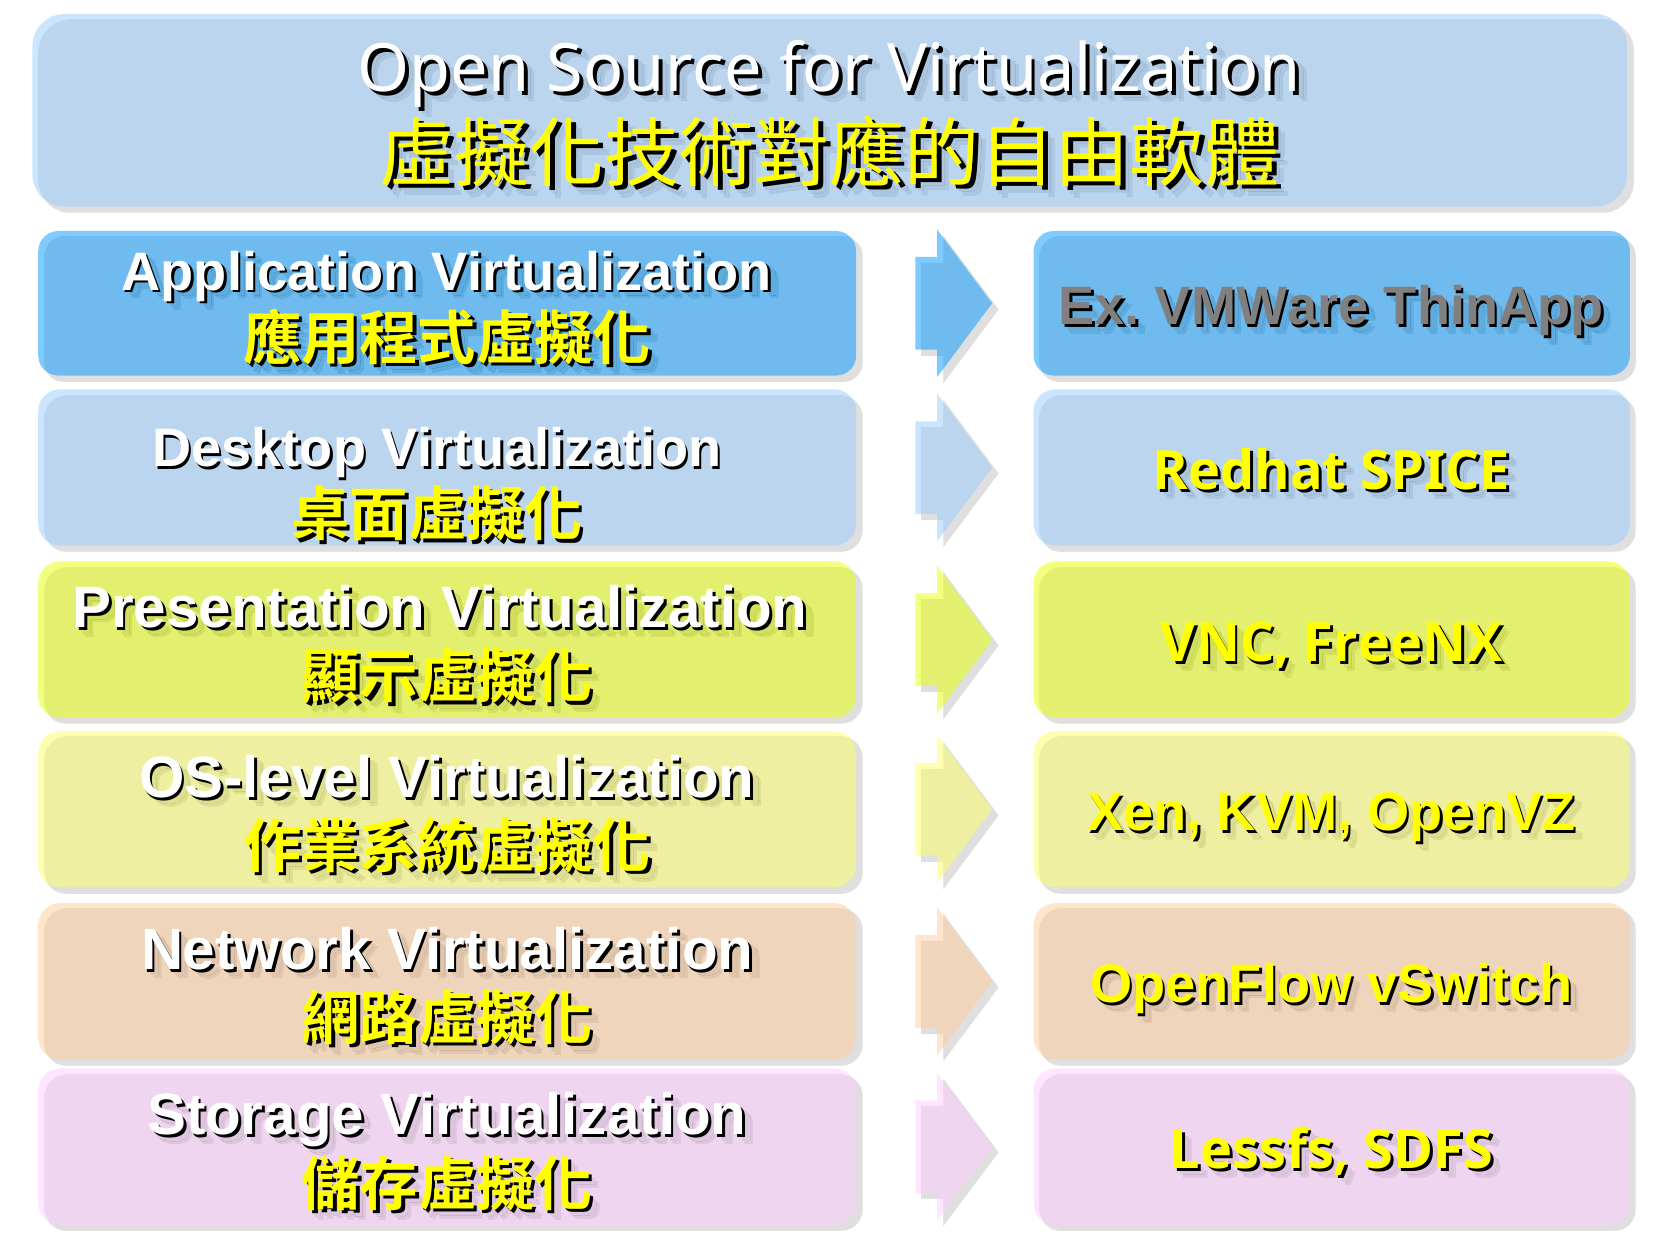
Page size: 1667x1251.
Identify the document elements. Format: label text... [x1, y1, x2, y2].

text_box Application Virtualization 應用程式虛擬化 [38, 230, 857, 376]
text_box Storage Virtualization 儲存虛擬化 [38, 1068, 857, 1225]
text_box Desktop Virtualization 桌面虛擬化 [47, 405, 827, 546]
text_box OpenFlow vSwitch [1033, 903, 1630, 1060]
text_box VNC, FreeNX [1033, 561, 1630, 718]
text_box [915, 1072, 993, 1221]
text_box Network Virtualization 網路虛擬化 [38, 903, 857, 1060]
text_box [915, 907, 993, 1056]
text_box [915, 229, 993, 378]
text_box Presentation Virtualization 顯示虛擬化 [38, 561, 857, 718]
text_box [38, 389, 857, 546]
text_box Xen, KVM, OpenVZ [1033, 730, 1630, 888]
text_box [915, 735, 993, 884]
text_box OS-level Virtualization 作業系統虛擬化 [38, 730, 857, 888]
text_box Open Source for Virtualization 虛擬化技術對應的自由軟體 [32, 13, 1628, 207]
text_box Redhat SPICE [1033, 389, 1630, 546]
text_box Lessfs, SDFS [1033, 1068, 1630, 1225]
text_box [915, 393, 993, 542]
text_box [915, 565, 993, 714]
text_box Ex. VMWare ThinApp [1033, 230, 1630, 376]
